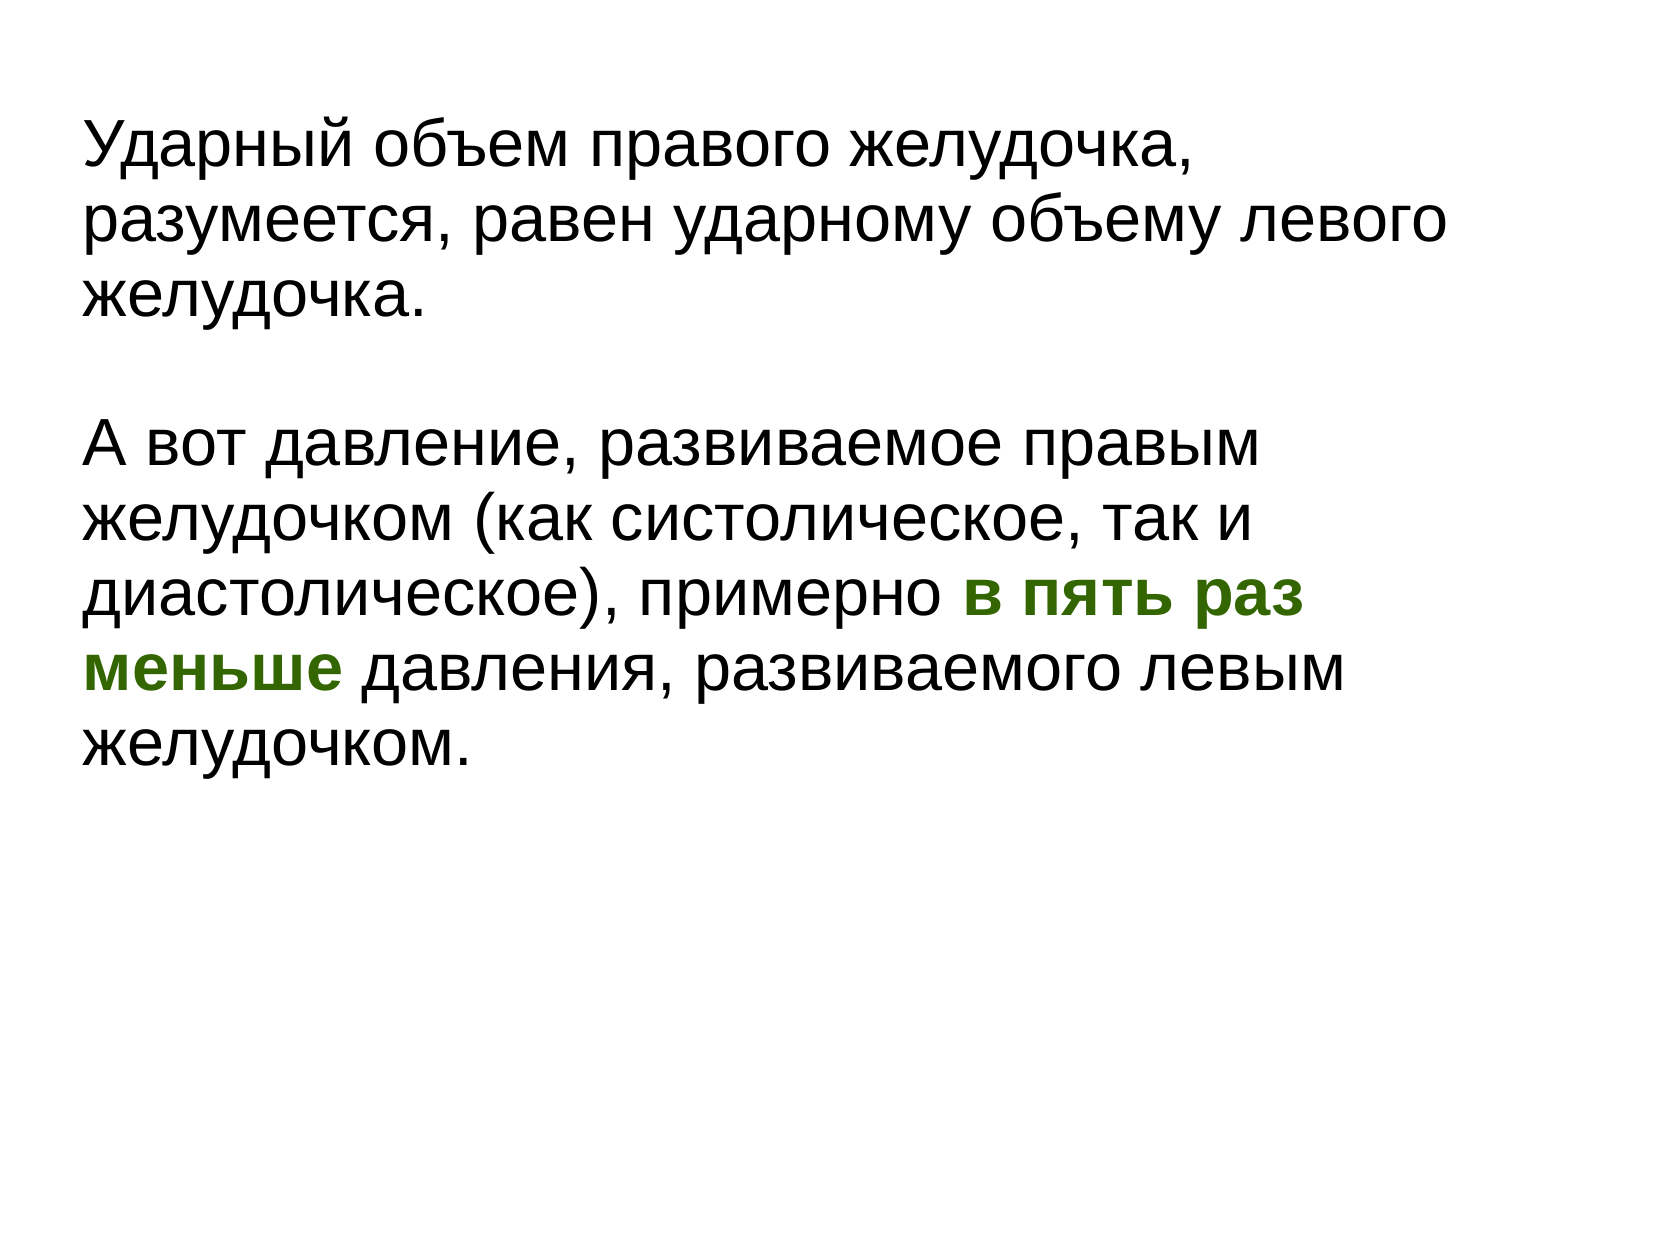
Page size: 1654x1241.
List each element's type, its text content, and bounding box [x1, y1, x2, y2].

subtitle Ударный объем правого желудочка, разумеется, равен ударному объему левого желудочка. А вот давление, развиваемое правым желудочком (как систолическое, так и диастолическое), примерно в пять раз меньше давления, развиваемого левым желудочком. [82, 106, 1571, 929]
